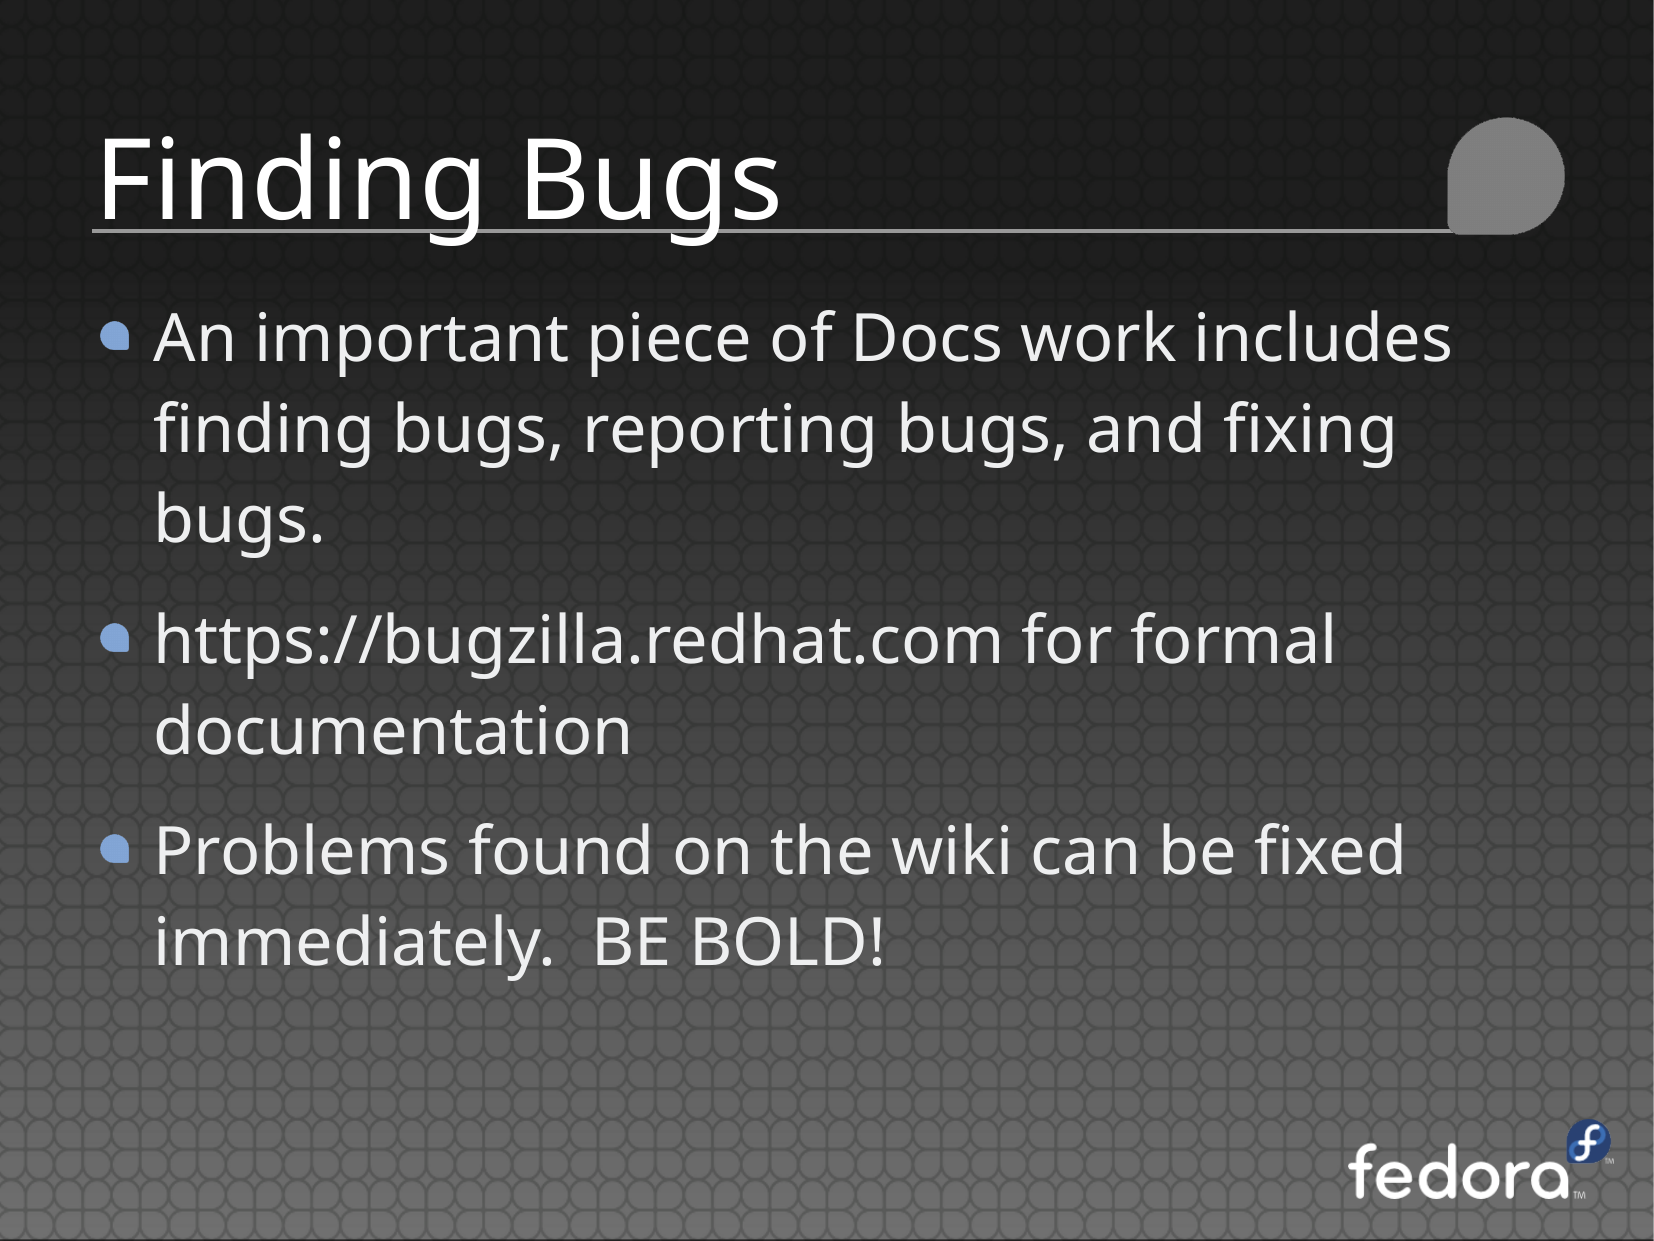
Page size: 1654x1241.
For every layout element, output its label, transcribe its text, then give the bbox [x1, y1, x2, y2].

list An important piece of Docs work includes finding bugs, reporting bugs, and fixing bugs. https://bugzilla.redhat.com for formal documentation Problems found on the wiki can be fixed immediately. BE BOLD! [82, 290, 1571, 1094]
title Finding Bugs [94, 100, 1426, 251]
picture [0, 0, 1654, 1241]
